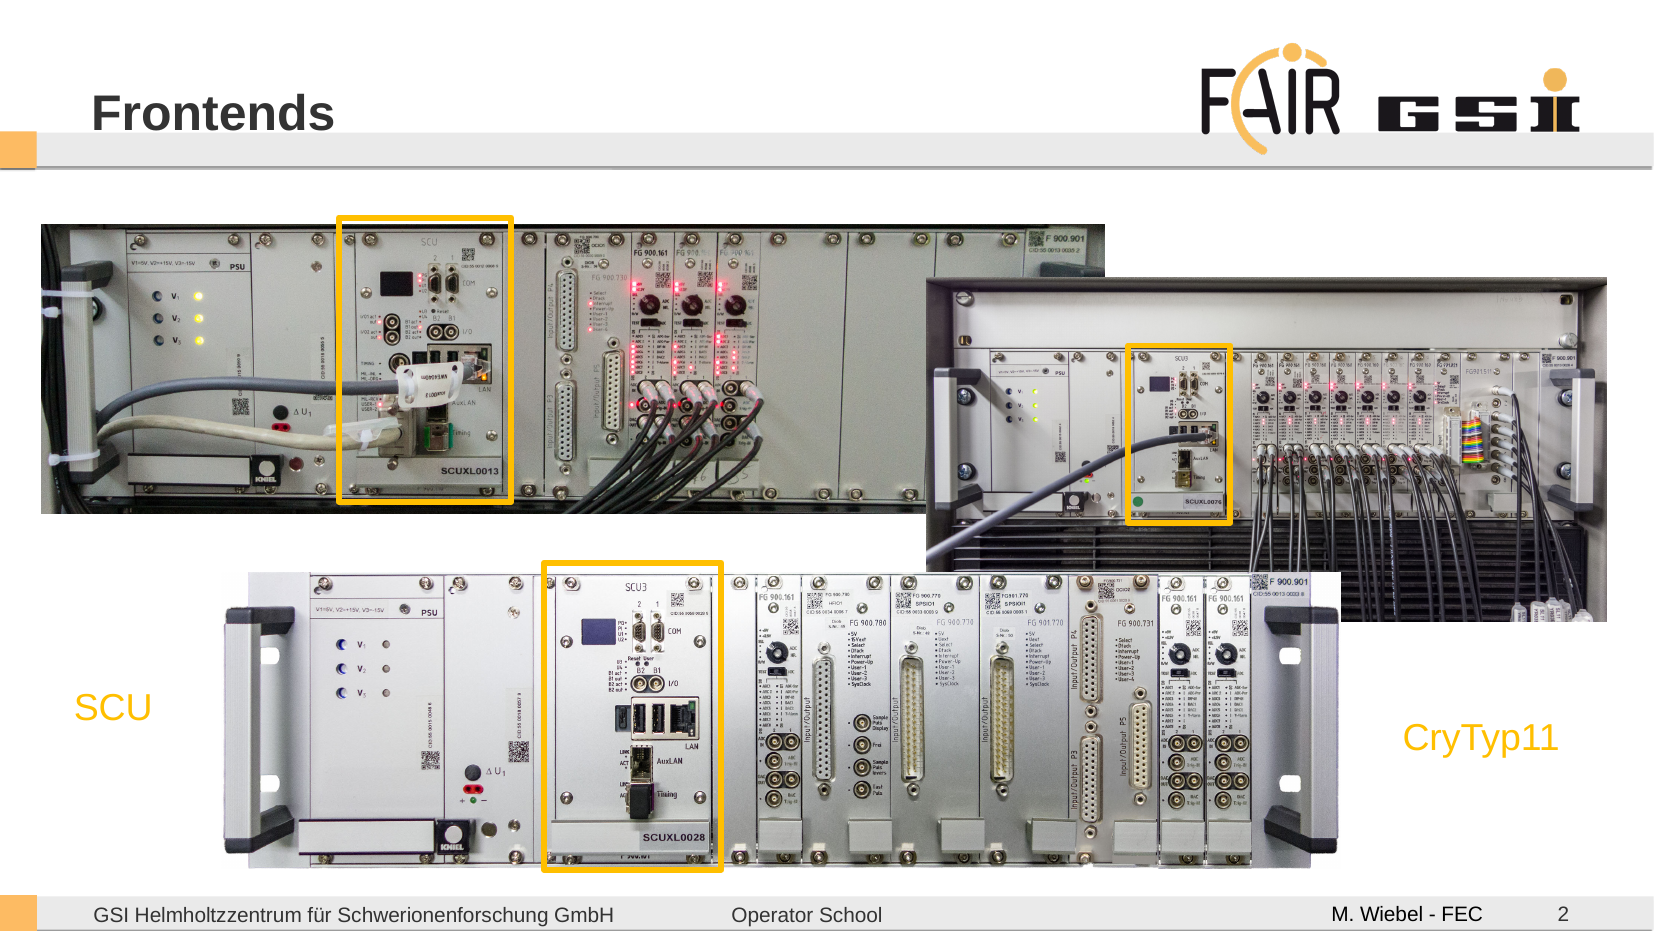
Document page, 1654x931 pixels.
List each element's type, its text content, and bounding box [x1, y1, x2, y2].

picture [221, 572, 541, 869]
picture [1376, 65, 1581, 132]
text_box SCU [59, 679, 178, 739]
picture [547, 572, 718, 867]
picture [342, 224, 508, 499]
text_box CryTyp11 [1387, 708, 1595, 798]
picture [1200, 40, 1341, 157]
title Frontends [76, 41, 1288, 149]
picture [41, 224, 1607, 869]
